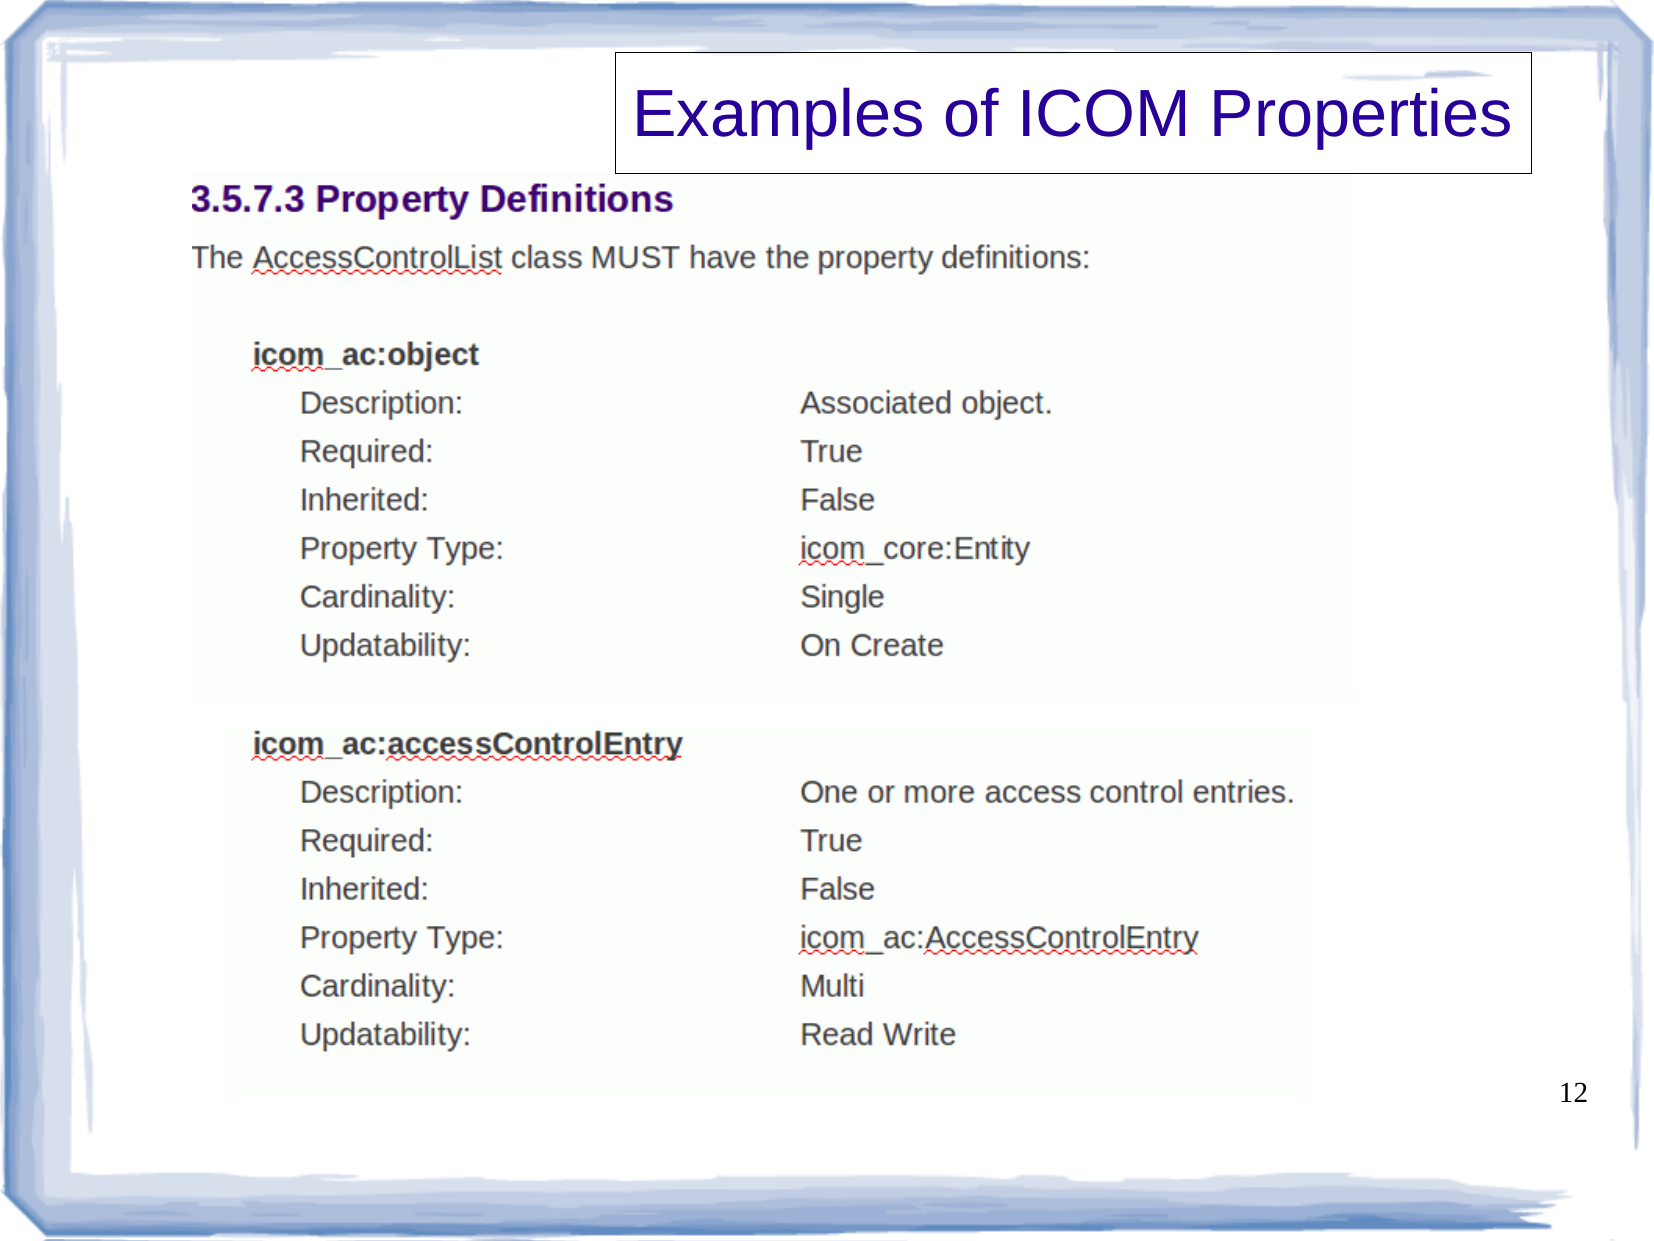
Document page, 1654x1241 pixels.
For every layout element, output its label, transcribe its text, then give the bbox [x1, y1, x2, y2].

picture [0, 0, 1654, 1241]
title Examples of ICOM Properties [615, 52, 1532, 174]
